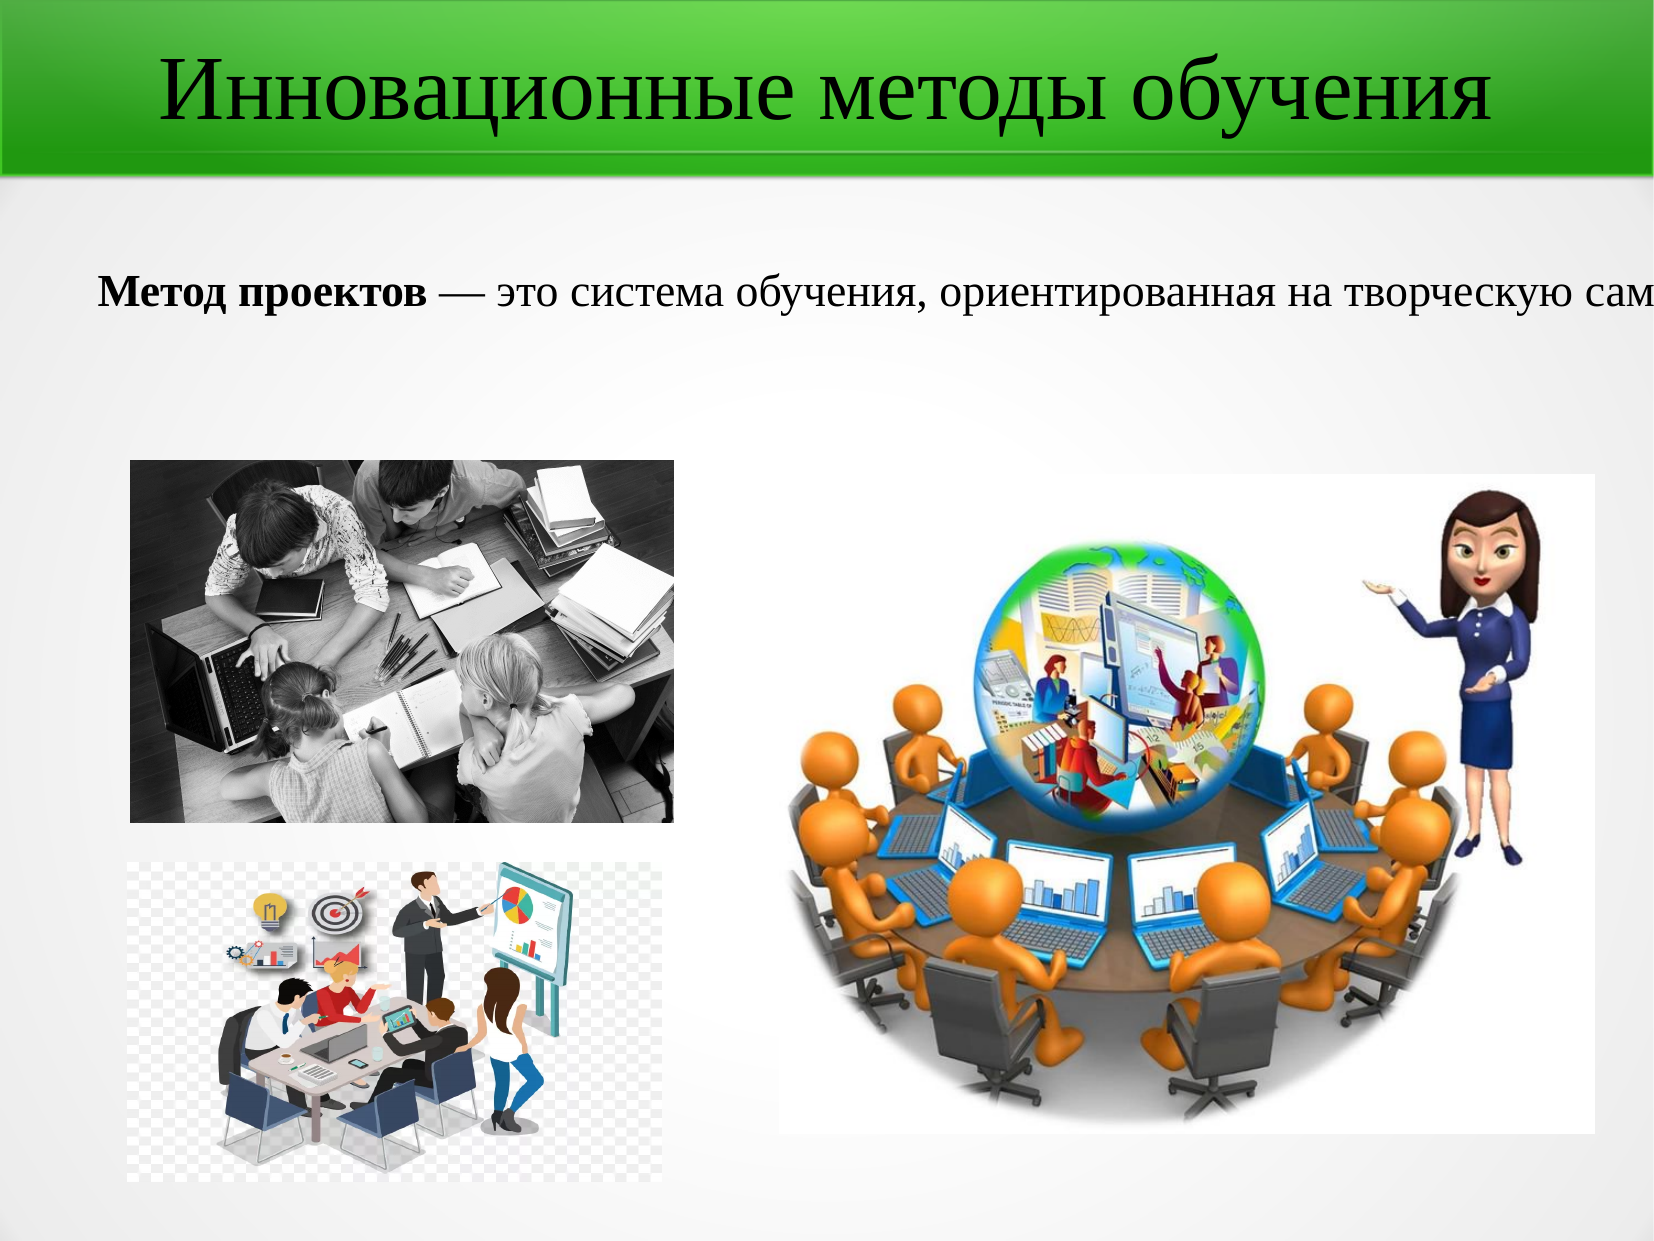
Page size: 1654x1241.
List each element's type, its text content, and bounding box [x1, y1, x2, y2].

picture [127, 862, 662, 1182]
text_box Метод проектов — это система обучения, ориентированная на творческую самореализацию личности учащихся и развитие их интеллектуальных и волевых качеств. [82, 258, 1607, 426]
title Инновационные методы обучения [82, 11, 1571, 154]
picture [130, 460, 674, 823]
picture [779, 474, 1595, 1134]
